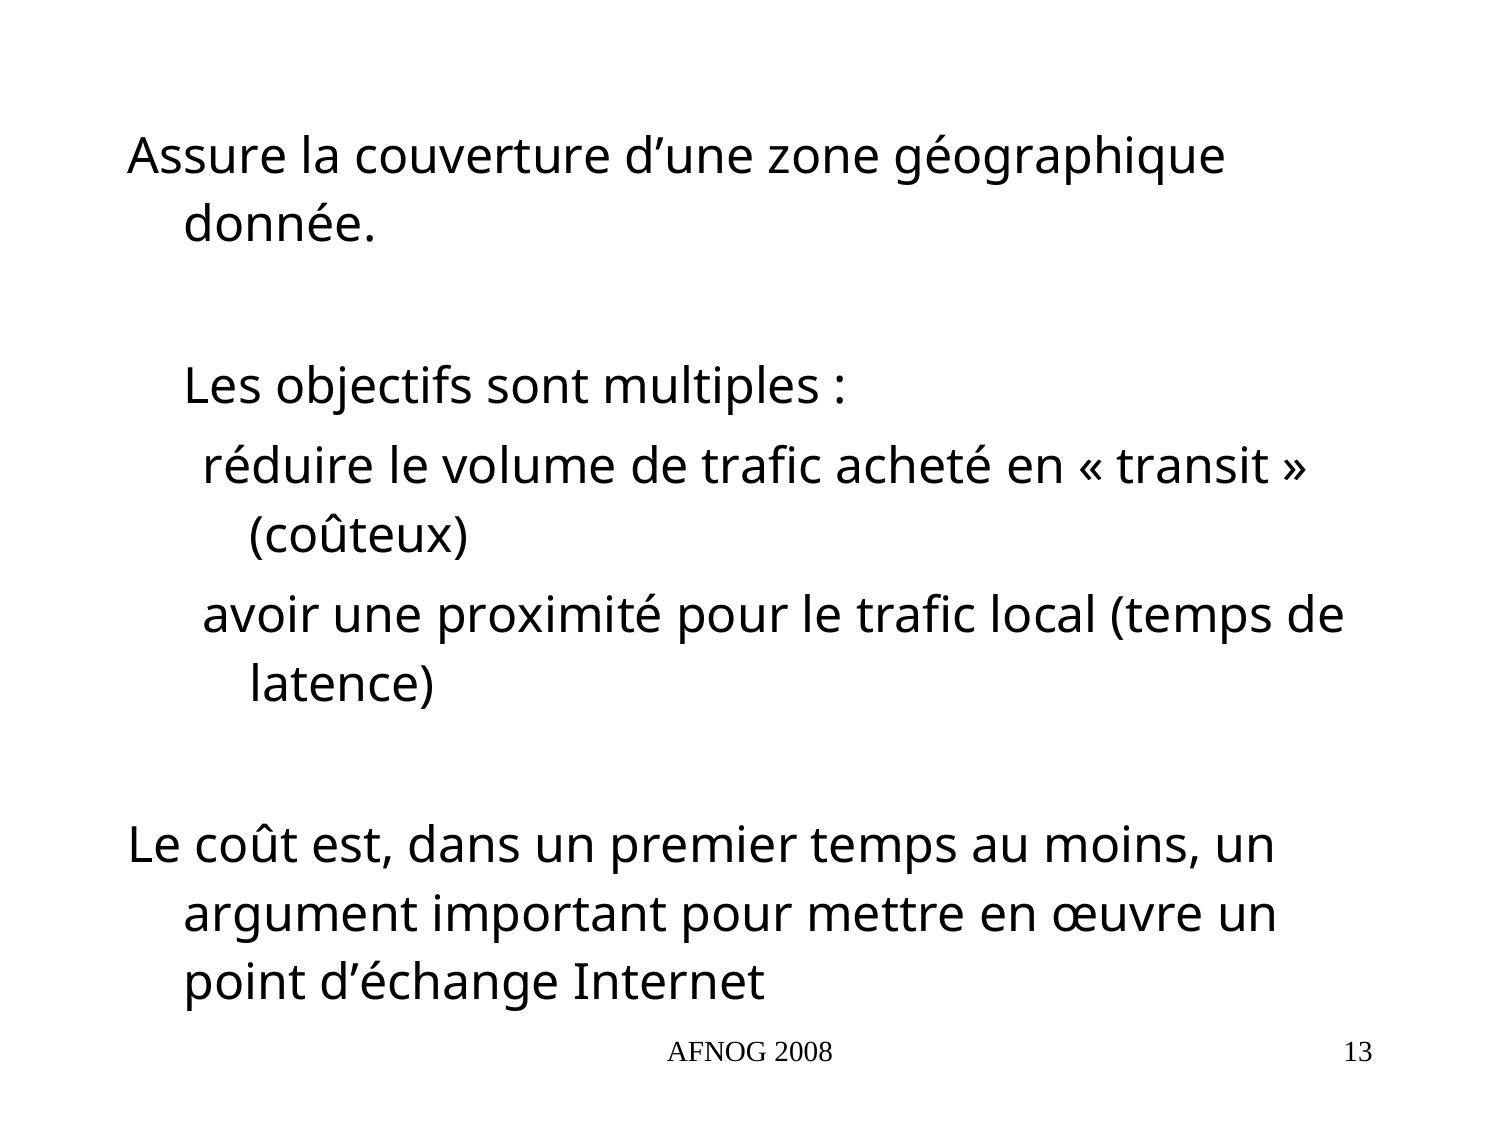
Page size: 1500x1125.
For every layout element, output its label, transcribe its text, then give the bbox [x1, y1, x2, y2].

text_box <number> [1074, 1025, 1388, 1101]
text_box AFNOG 2008 [512, 1025, 988, 1101]
list Assure la couverture d’une zone géographique donnée. Les objectifs sont multiples : réduire le volume de trafic acheté en « transit » (coûteux) avoir une proximité pour le trafic local (temps de latence) Le coût est, dans un premier temps au moins, un argument important pour mettre en œuvre un point d’échange Internet [112, 112, 1388, 1001]
